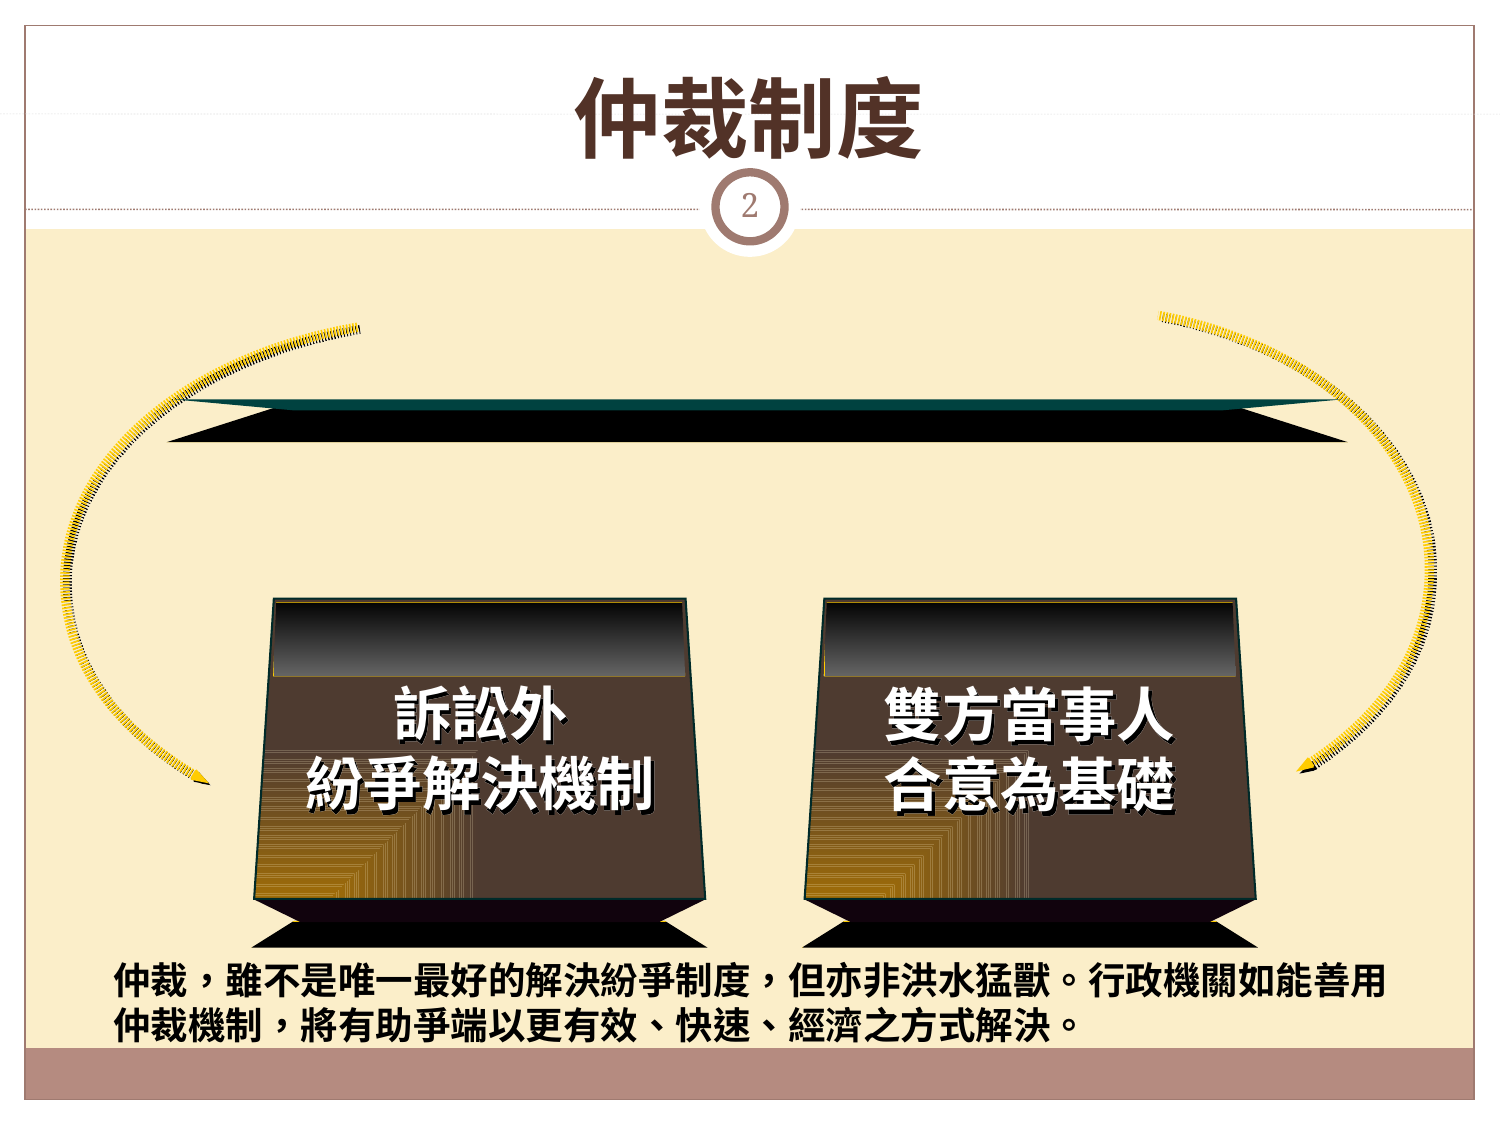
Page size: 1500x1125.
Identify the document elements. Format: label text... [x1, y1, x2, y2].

text_box 訴訟外 紛爭解決機制 [291, 669, 670, 824]
text_box [166, 399, 1348, 443]
text_box [251, 598, 708, 948]
text_box 仲裁，雖不是唯一最好的解決紛爭制度，但亦非洪水猛獸。行政機關如能善用仲裁機制，將有助爭端以更有效、快速、經濟之方式解決。 [98, 949, 1422, 1056]
text_box [801, 598, 1259, 948]
text_box 雙方當事人 合意為基礎 [869, 671, 1190, 826]
text_box 仲裁制度 [49, 51, 1450, 177]
text_box 2 [712, 170, 788, 244]
